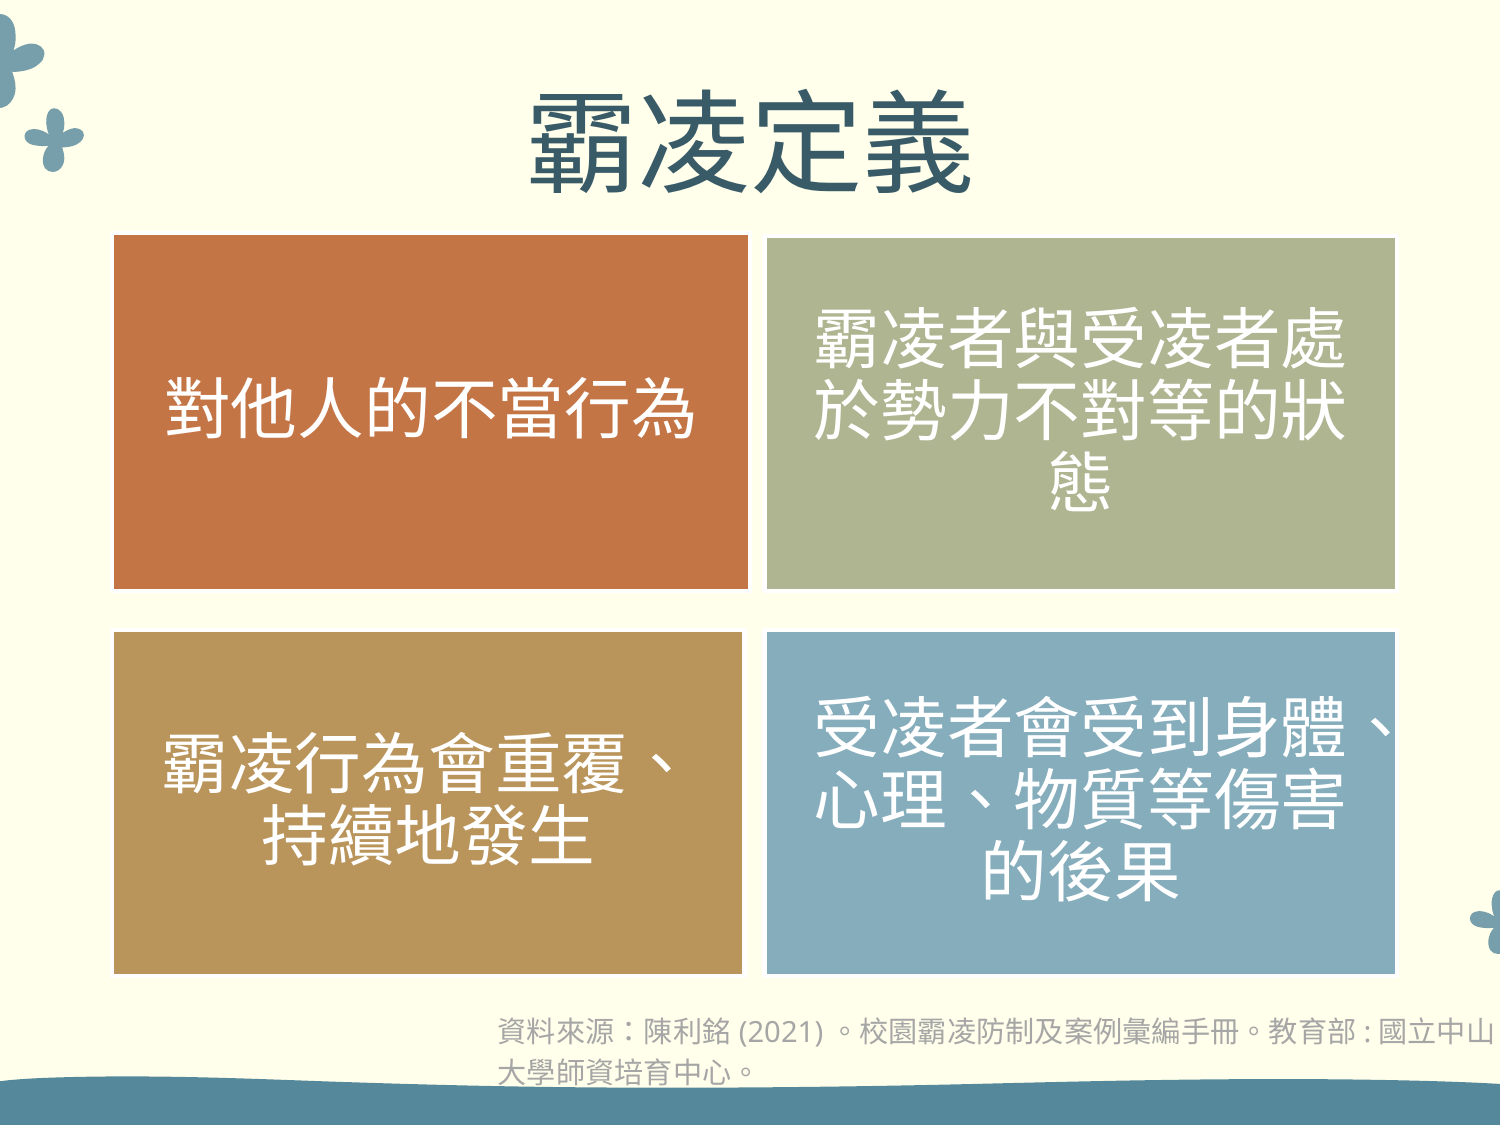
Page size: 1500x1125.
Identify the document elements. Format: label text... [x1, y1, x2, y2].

text_box 受凌者會受到身體、心理、物質等傷害的後果 [764, 629, 1397, 976]
text_box [1469, 890, 1500, 954]
text_box [0, 14, 45, 108]
list 資料來源：陳利銘(2021)。校園霸凌防制及案例彙編手冊。教育部:國立中山 大學師資培育中心。 案例彙編手冊 [426, 1006, 1500, 1087]
text_box 霸凌者與受凌者處於勢力不對等的狀態 [764, 236, 1397, 591]
text_box [24, 108, 84, 172]
text_box [0, 1076, 1500, 1125]
text_box 對他人的不當行為 [112, 232, 751, 591]
title 霸凌定義 [75, 45, 1425, 233]
text_box 霸凌行為會重覆、持續地發生 [112, 629, 745, 976]
